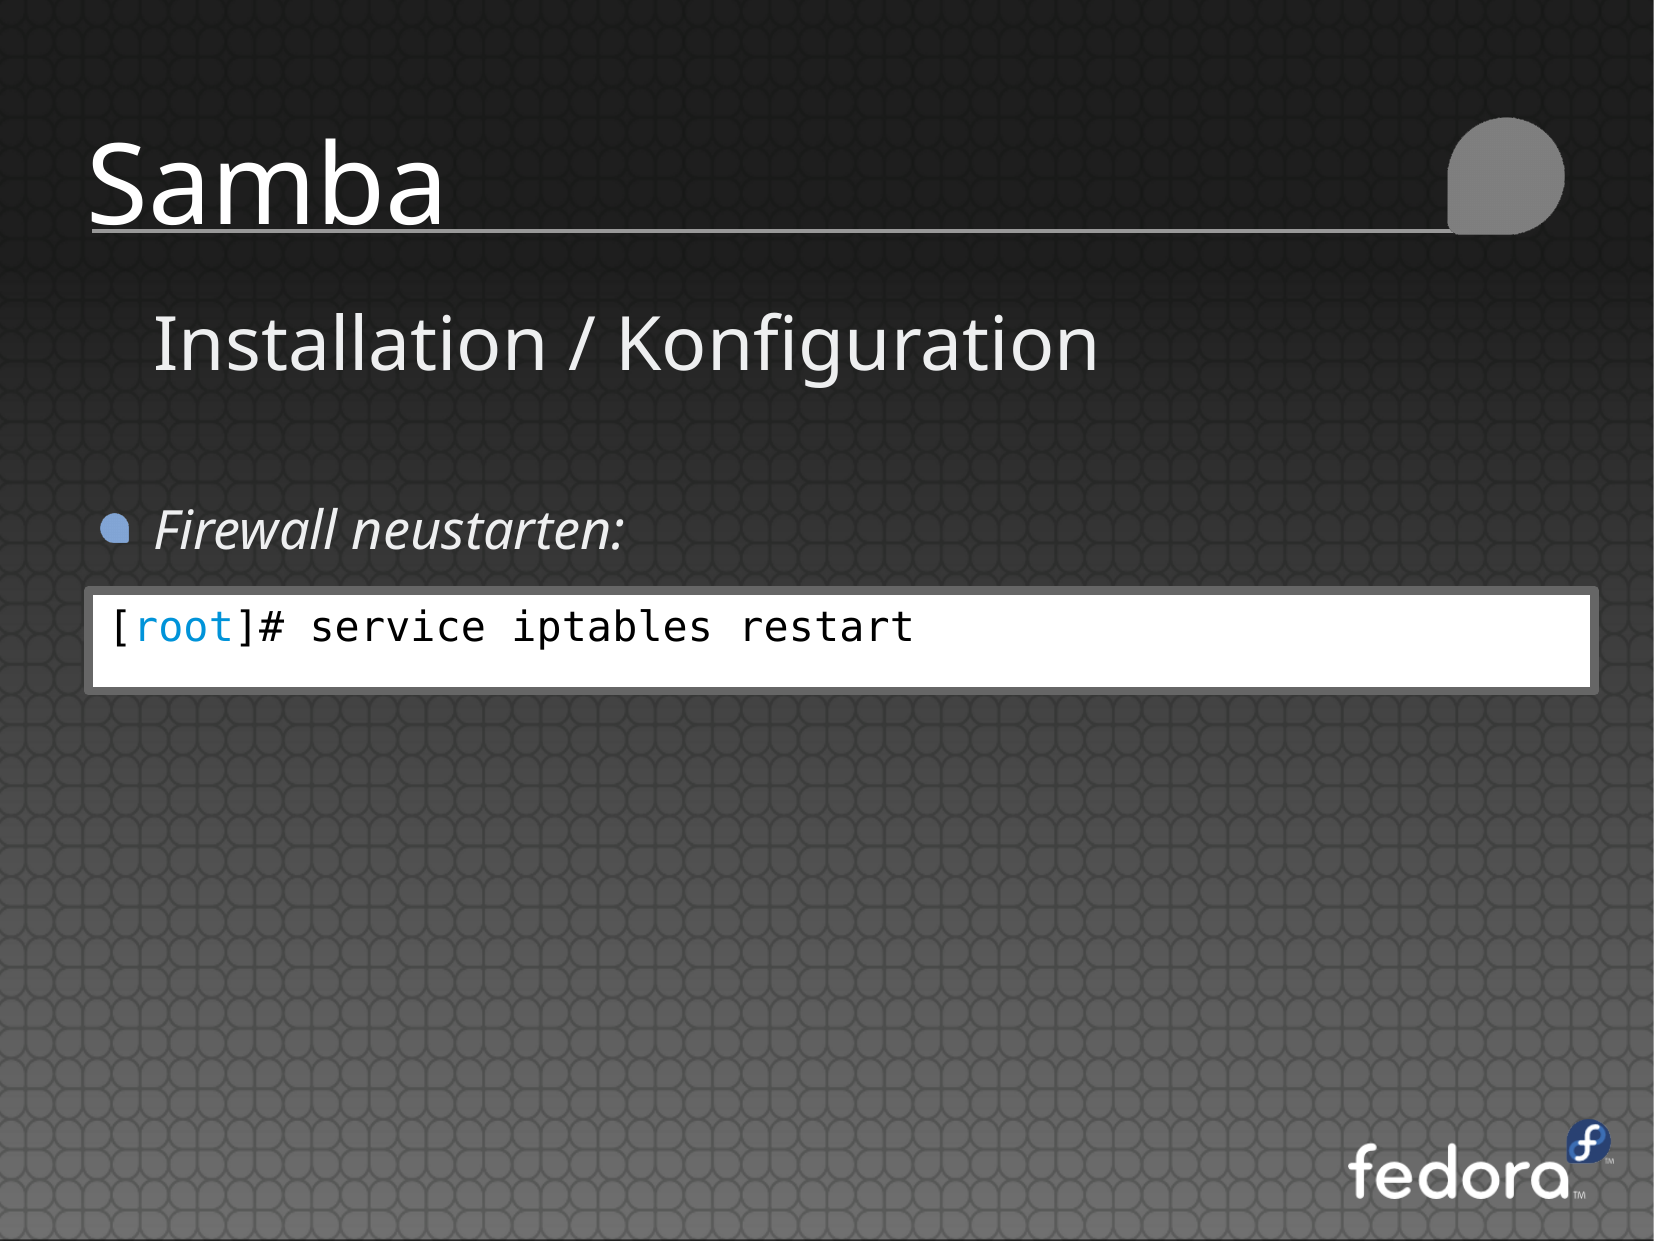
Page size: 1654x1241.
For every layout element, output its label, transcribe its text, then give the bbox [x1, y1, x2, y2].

text_box [root]# service iptables restart [88, 590, 1595, 691]
list Installation / Konfiguration Firewall neustarten: [82, 290, 1571, 1109]
title Samba [86, 112, 1576, 249]
picture [0, 0, 1654, 1241]
